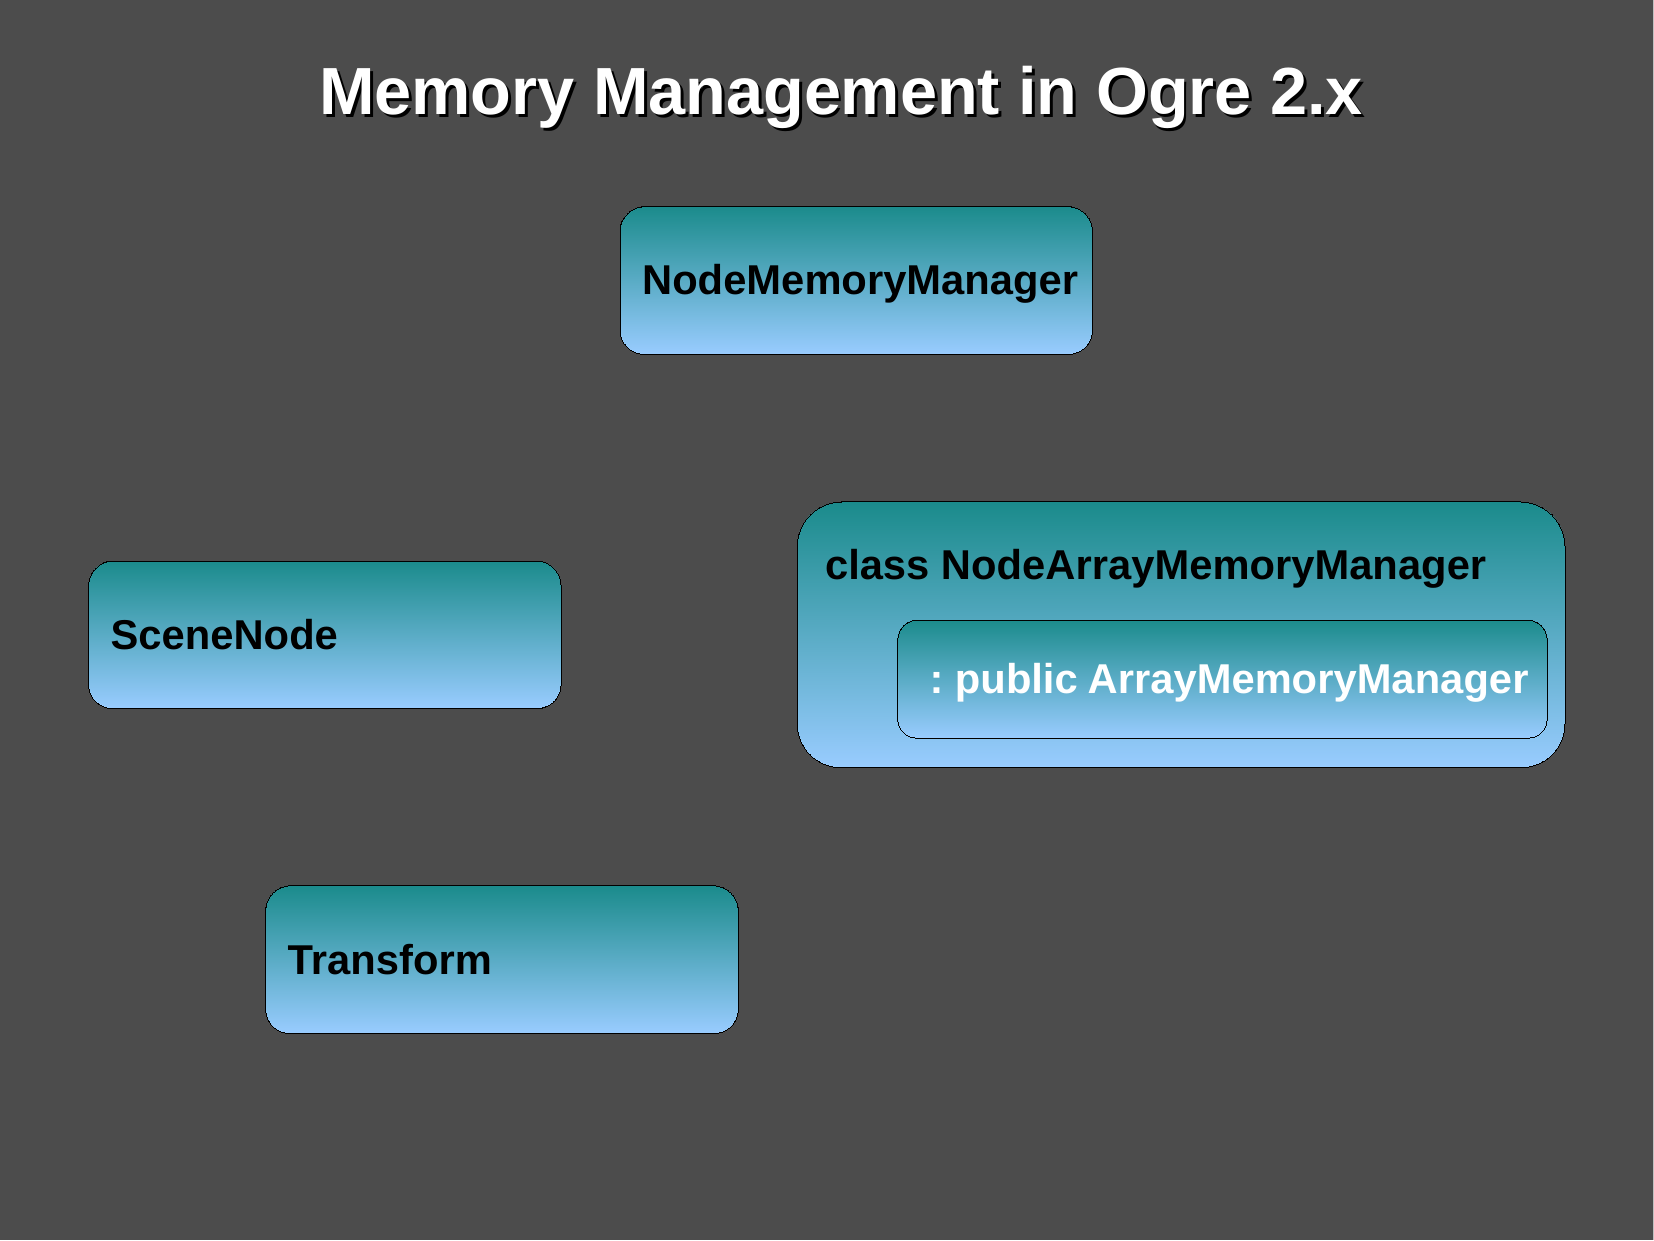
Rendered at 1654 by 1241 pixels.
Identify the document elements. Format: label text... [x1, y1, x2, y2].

text_box NodeMemoryManager [620, 206, 1093, 355]
text_box : public ArrayMemoryManager [897, 620, 1548, 739]
text_box Transform [265, 885, 739, 1034]
text_box class NodeArrayMemoryManager [797, 501, 1566, 768]
text_box Memory Management in Ogre 2.x [265, 46, 1418, 137]
text_box SceneNode [88, 561, 562, 709]
